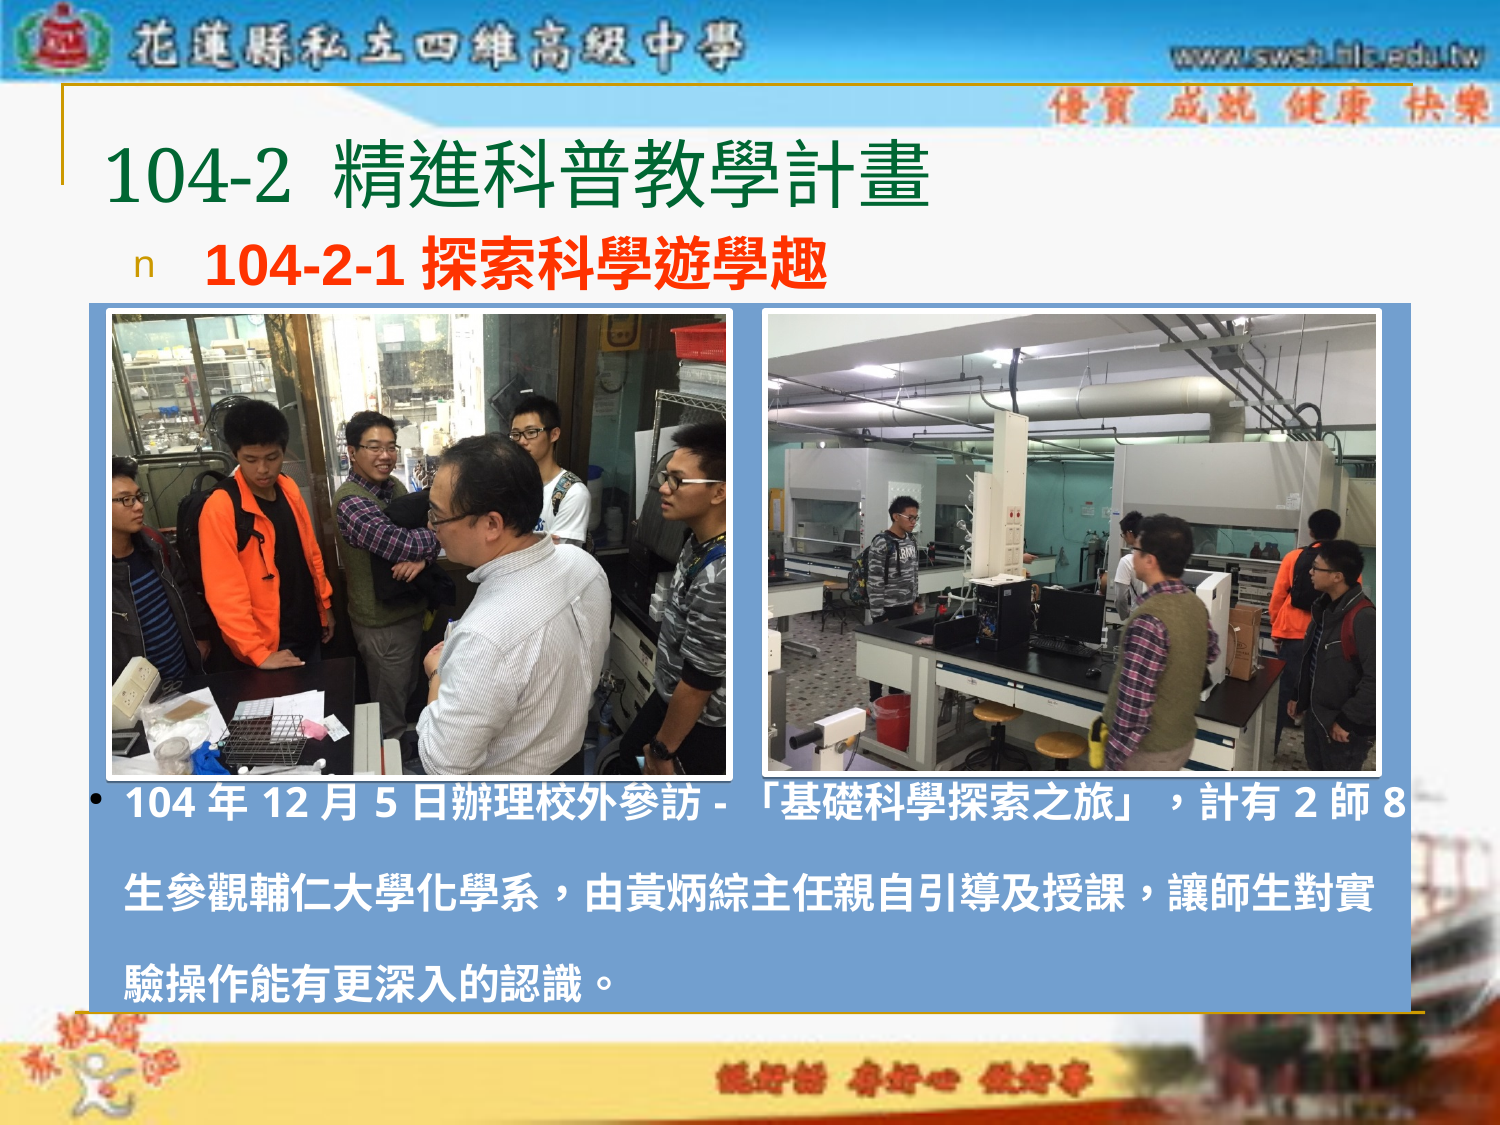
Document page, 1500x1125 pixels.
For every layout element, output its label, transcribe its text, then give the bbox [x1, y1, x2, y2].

table_header [89, 303, 750, 739]
text_box [1080, 1023, 1431, 1099]
text_box P24 [0, 1023, 262, 1099]
table_header [750, 303, 1411, 739]
text_box 104-2-1探索科學遊學趣 [88, 219, 1412, 327]
picture [767, 314, 1377, 771]
picture [112, 314, 727, 776]
text_box 104-2 精進科普教學計畫 [88, 101, 1439, 244]
table_cell 104年12月5日辦理校外參訪-「基礎科學探索之旅」，計有2師8生參觀輔仁大學化學系，由黃炳綜主任親自引導及授課，讓師生對實驗操作能有更深入的認識。 [89, 739, 1411, 1012]
